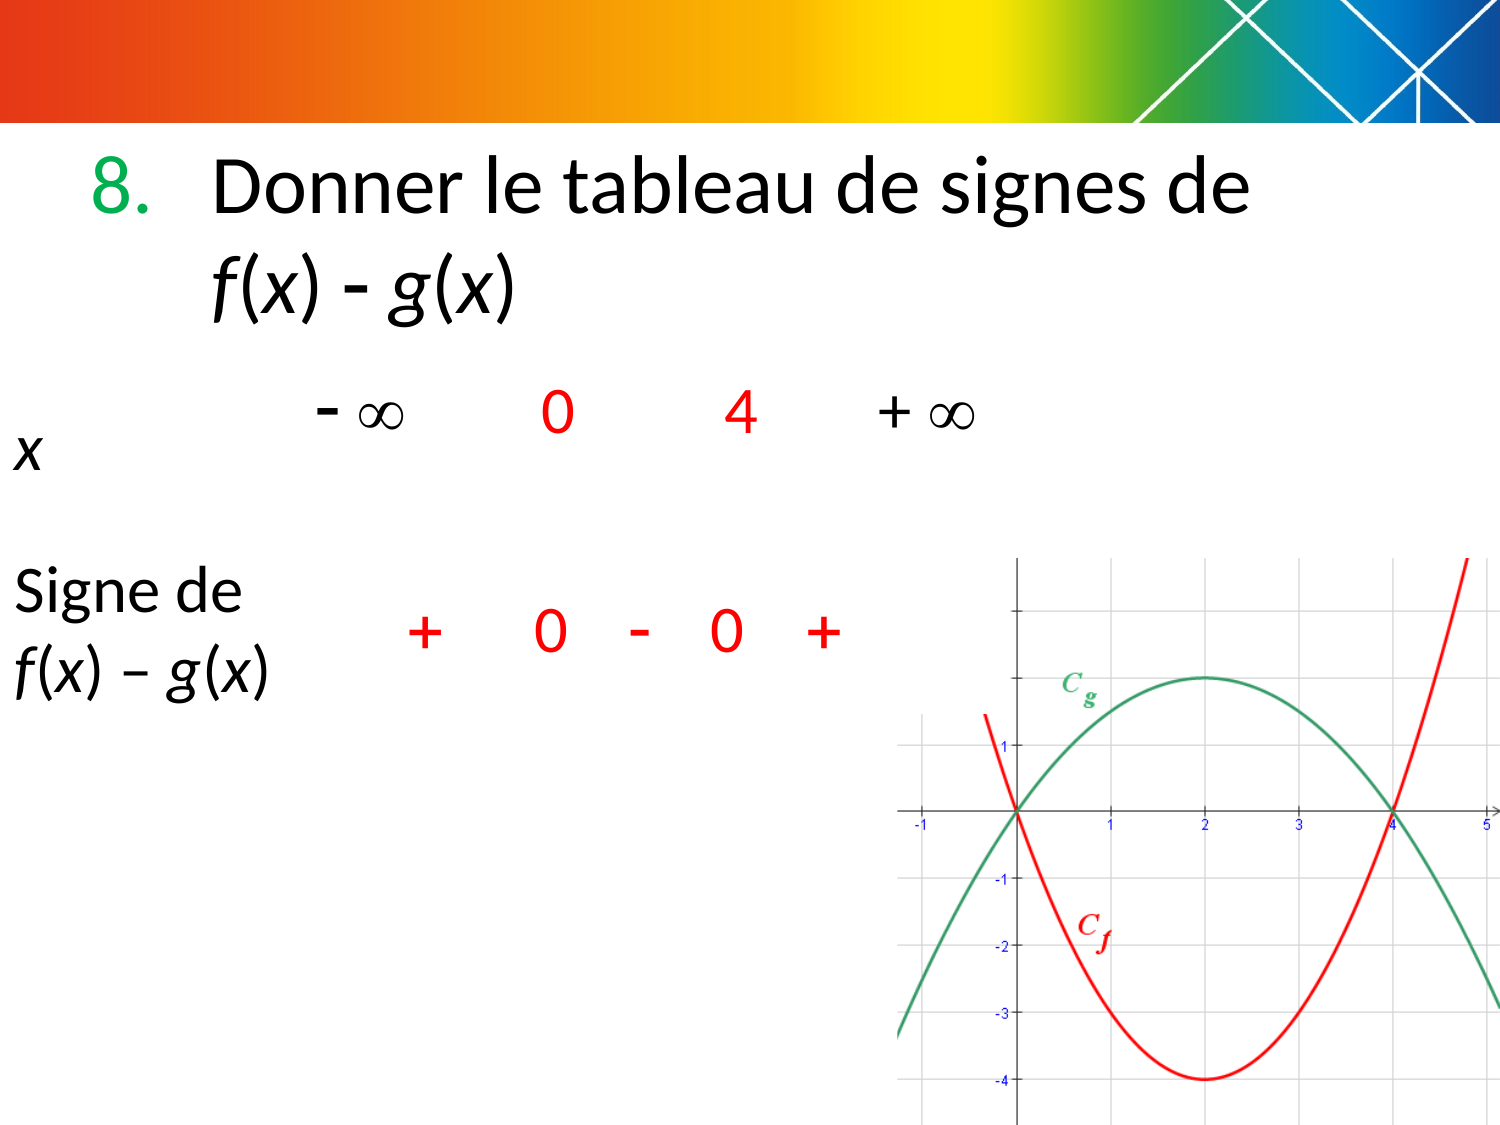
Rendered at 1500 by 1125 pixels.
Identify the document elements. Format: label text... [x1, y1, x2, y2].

picture [897, 558, 1500, 1125]
table_cell  0  0  [301, 537, 1010, 714]
title Donner le tableau de signes de f(x)  g(x) [75, 123, 1426, 439]
picture [1340, 0, 1500, 123]
table_header x [0, 350, 301, 537]
picture [0, 0, 1359, 123]
table_header   0 4 +  [301, 350, 1010, 537]
table_cell Signe de f(x) – g(x) [0, 537, 301, 714]
